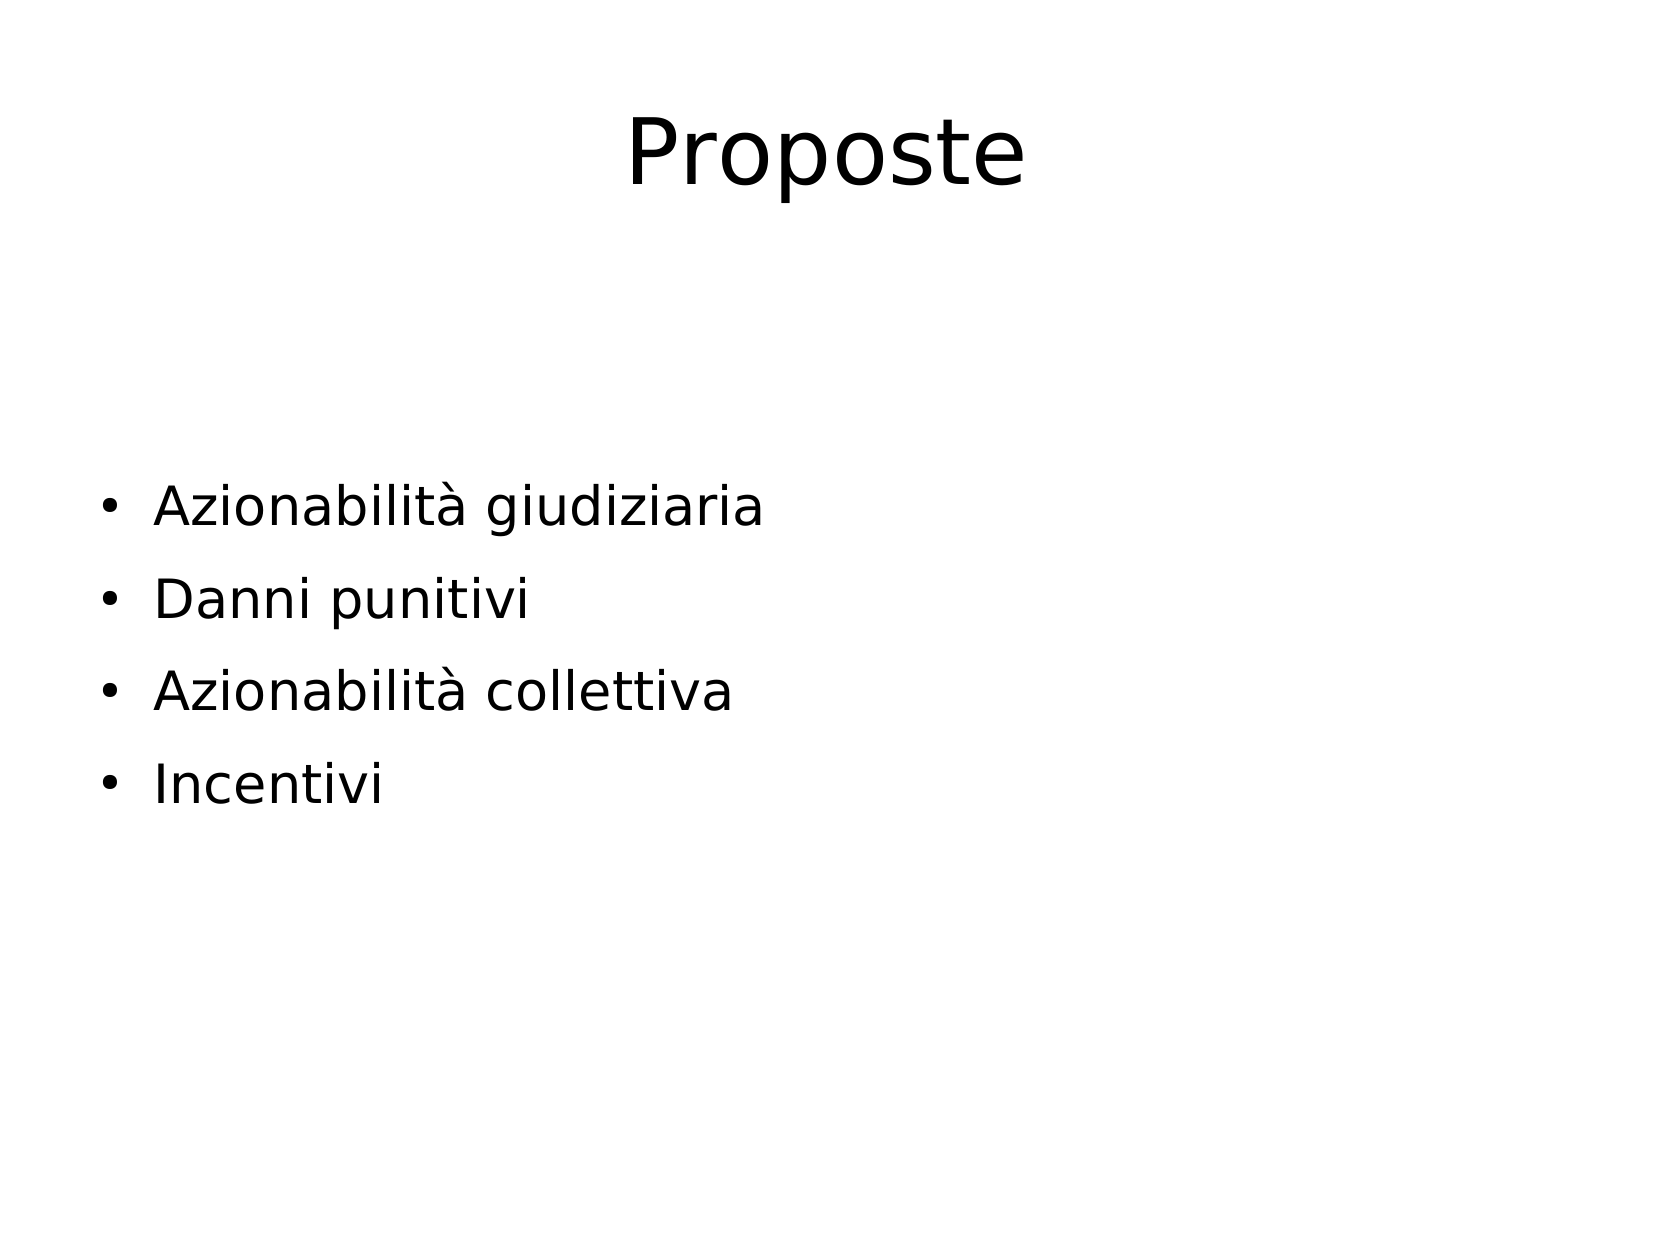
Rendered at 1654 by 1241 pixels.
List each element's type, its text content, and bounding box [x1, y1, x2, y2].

list Azionabilità giudiziaria Danni punitivi Azionabilità collettiva Incentivi [82, 290, 1571, 1241]
title Proposte [82, 49, 1571, 257]
